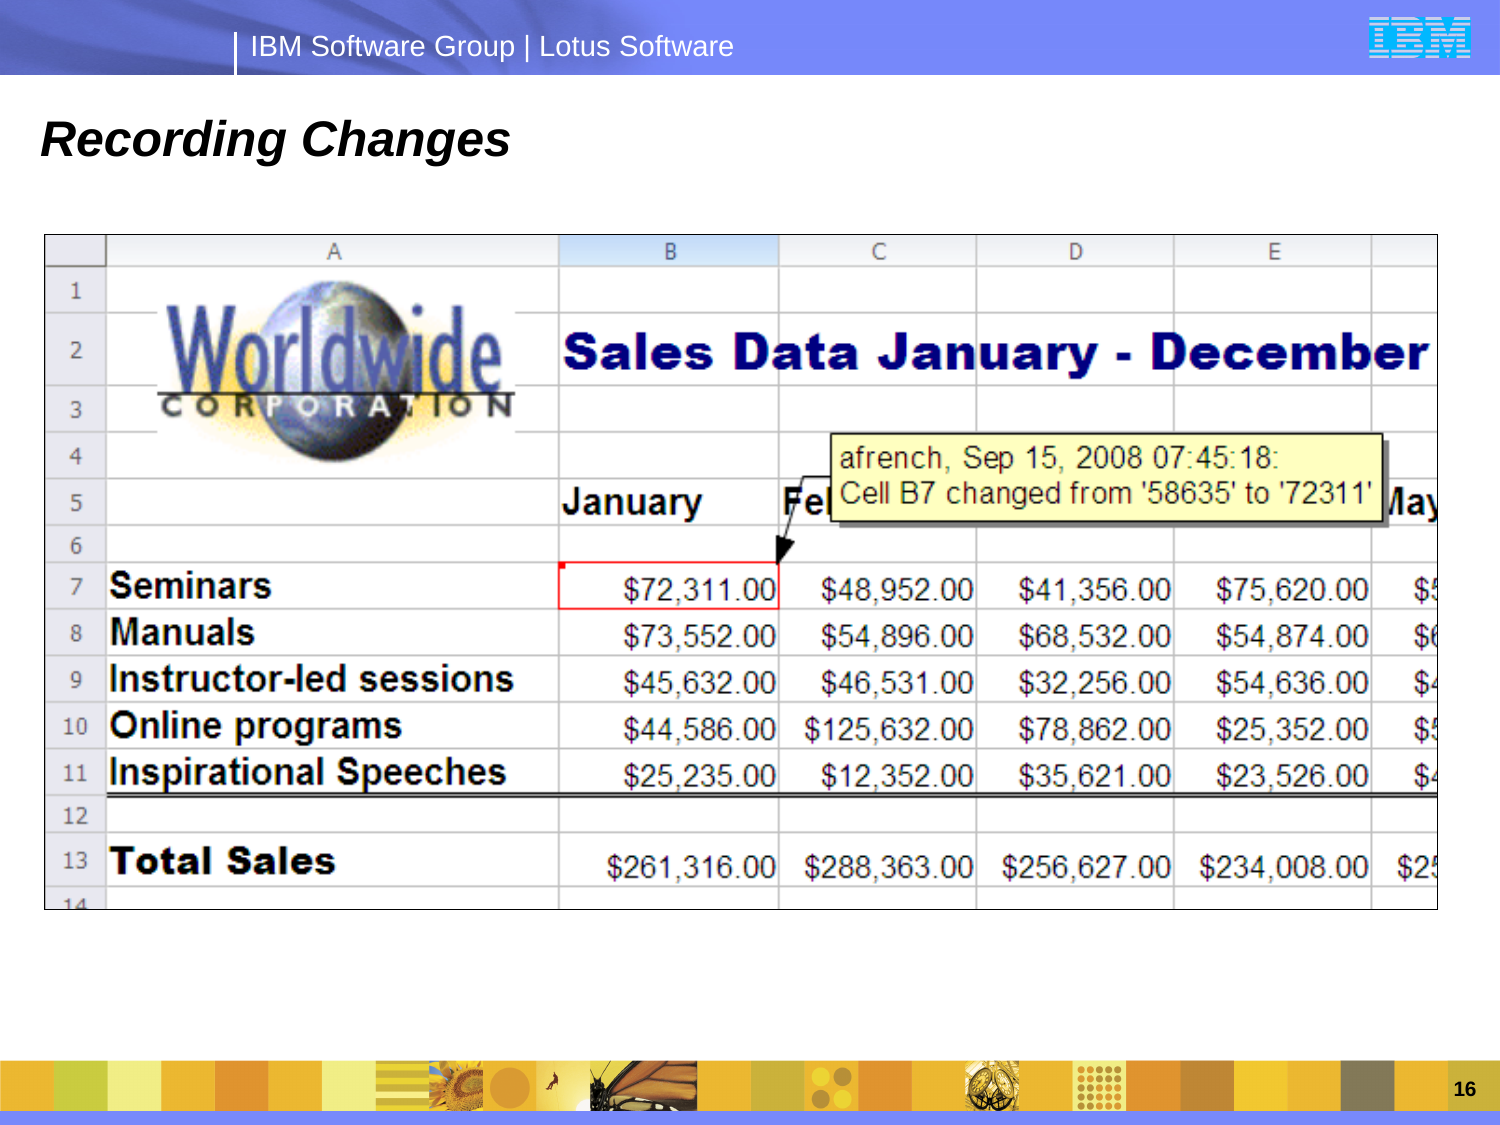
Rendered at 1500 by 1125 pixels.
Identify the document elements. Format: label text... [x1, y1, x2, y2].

title Recording Changes [25, 106, 1378, 189]
picture [44, 234, 1438, 910]
picture [0, 1060, 1500, 1111]
picture [0, 0, 1500, 75]
